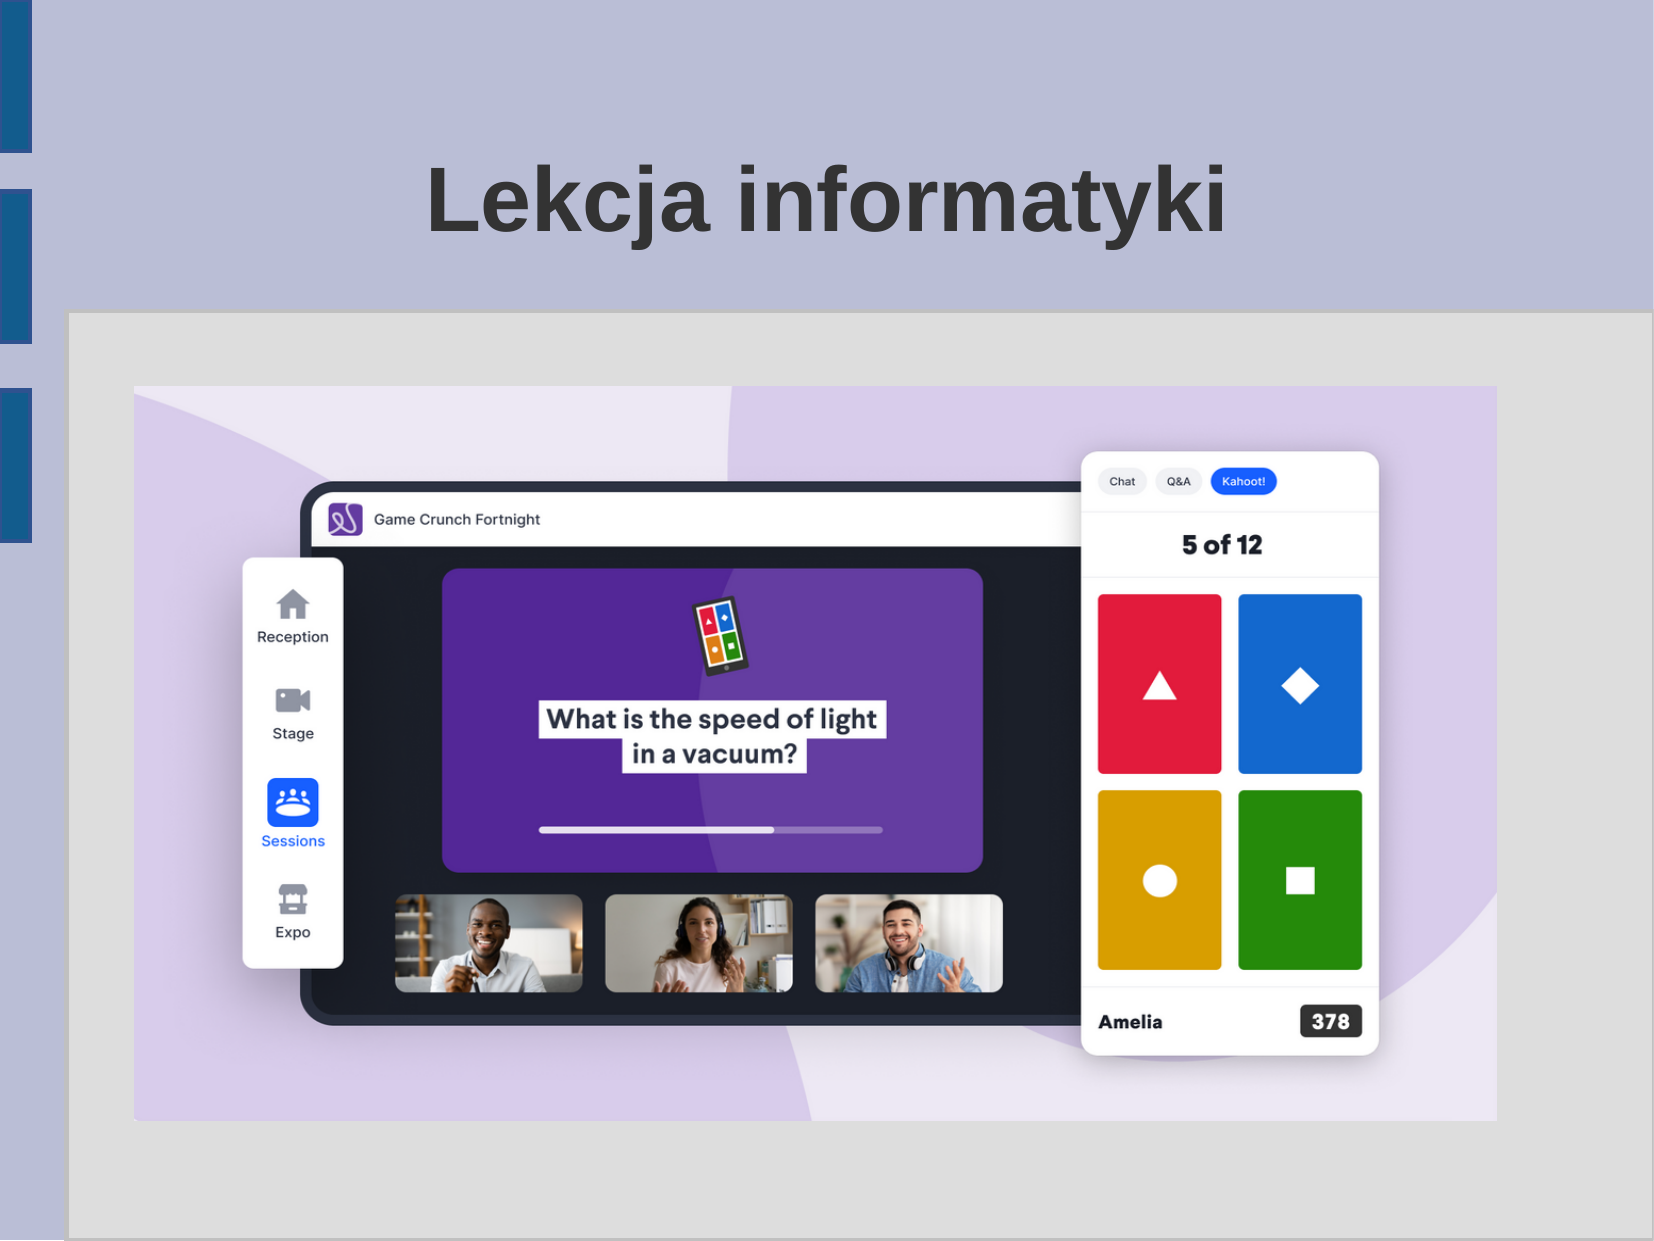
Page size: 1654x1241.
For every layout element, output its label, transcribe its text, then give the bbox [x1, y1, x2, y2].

title Lekcja informatyki [121, 91, 1534, 299]
picture [134, 386, 1497, 1121]
